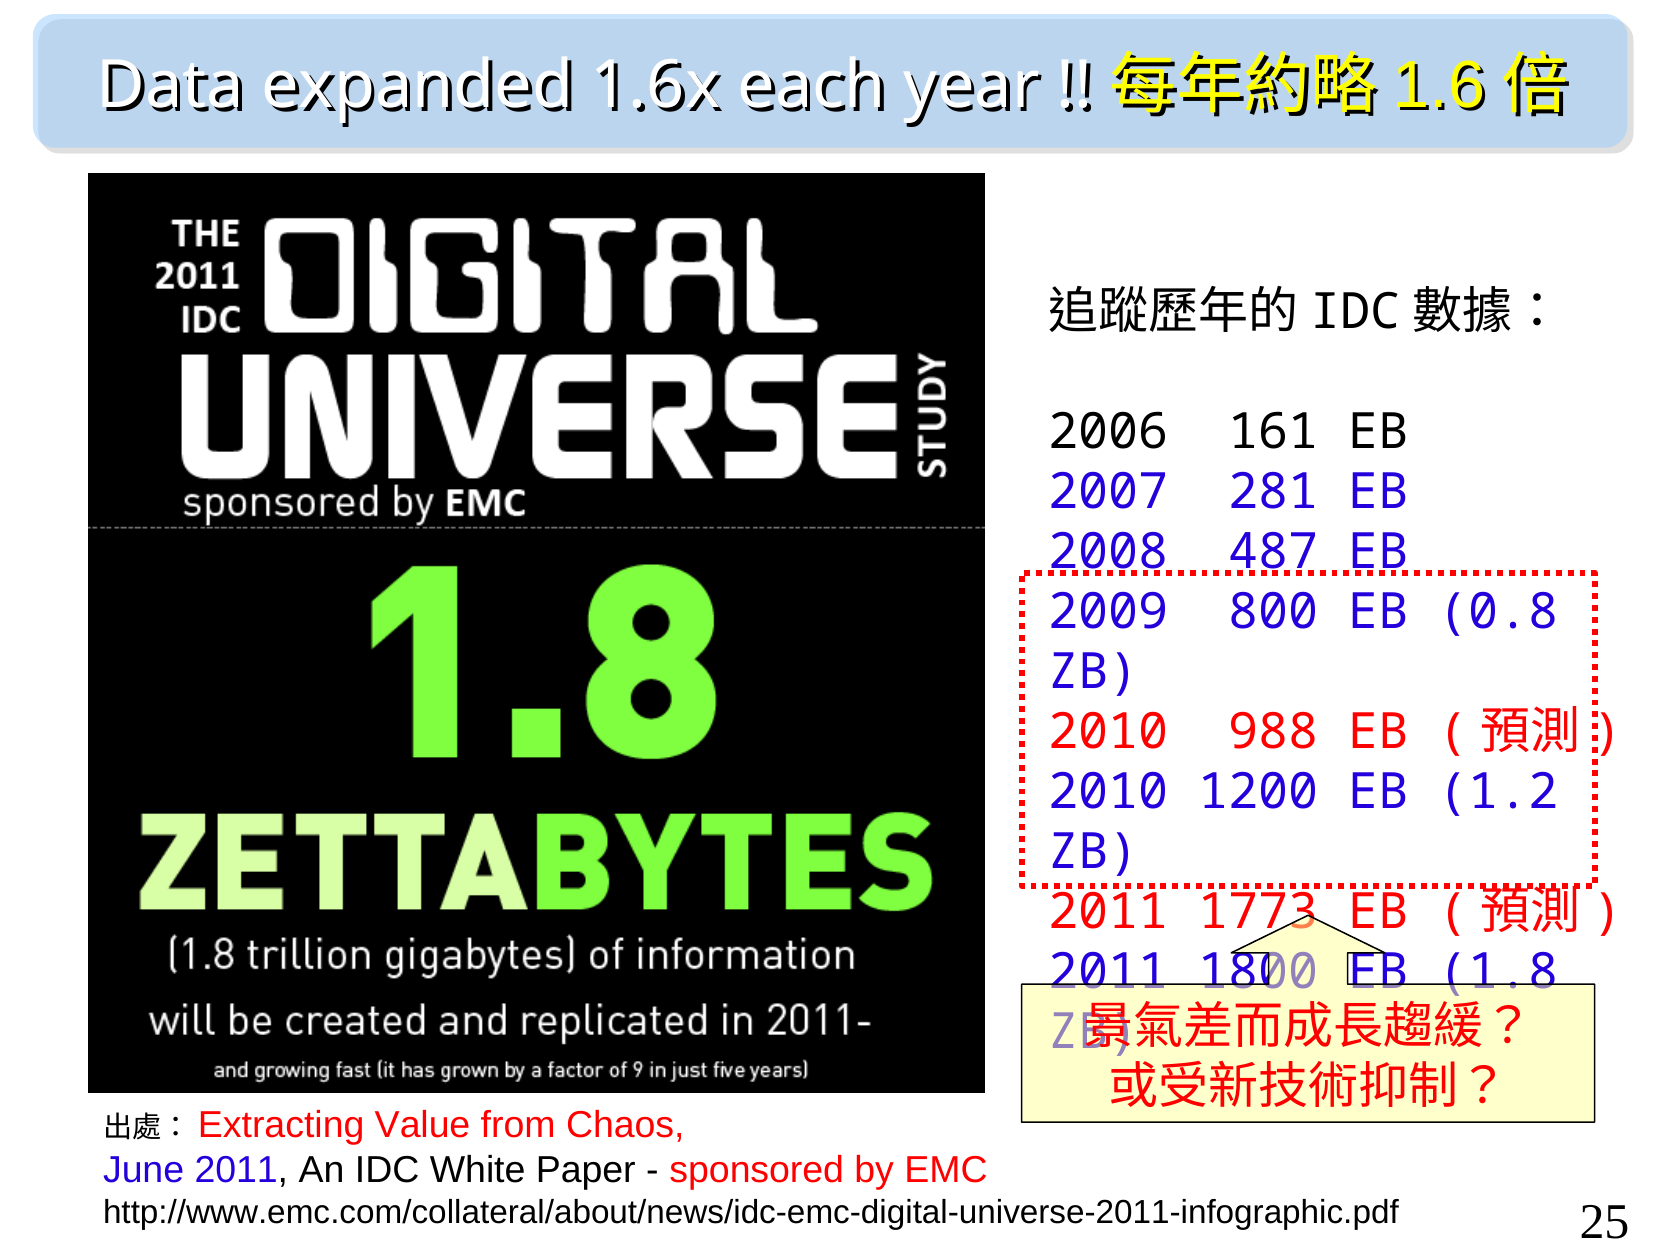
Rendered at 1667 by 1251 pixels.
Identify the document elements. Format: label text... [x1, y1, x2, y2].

text_box 出處：Extracting Value from Chaos, June 2011, An IDC White Paper - sponsored by EMC http://www.emc.com/collateral/about/news/idc-emc-digital-universe-2011-infographic.pdf [88, 1092, 1566, 1238]
text_box Data expanded 1.6x each year !!每年約略1.6倍 [0, 11, 1665, 160]
text_box 追蹤歷年的IDC數據： 2006 161 EB 2007 281 EB 2008 487 EB 2009 800 EB (0.8 ZB) 2010 988 EB (預測) 2010 1200 EB (1.2 ZB) 2011 1773 EB (預測) 2011 1800 EB (1.8 ZB) [1033, 271, 1654, 887]
picture [88, 173, 985, 1093]
text_box 景氣差而成長趨緩？ 或受新技術抑制？ [1021, 915, 1595, 1123]
